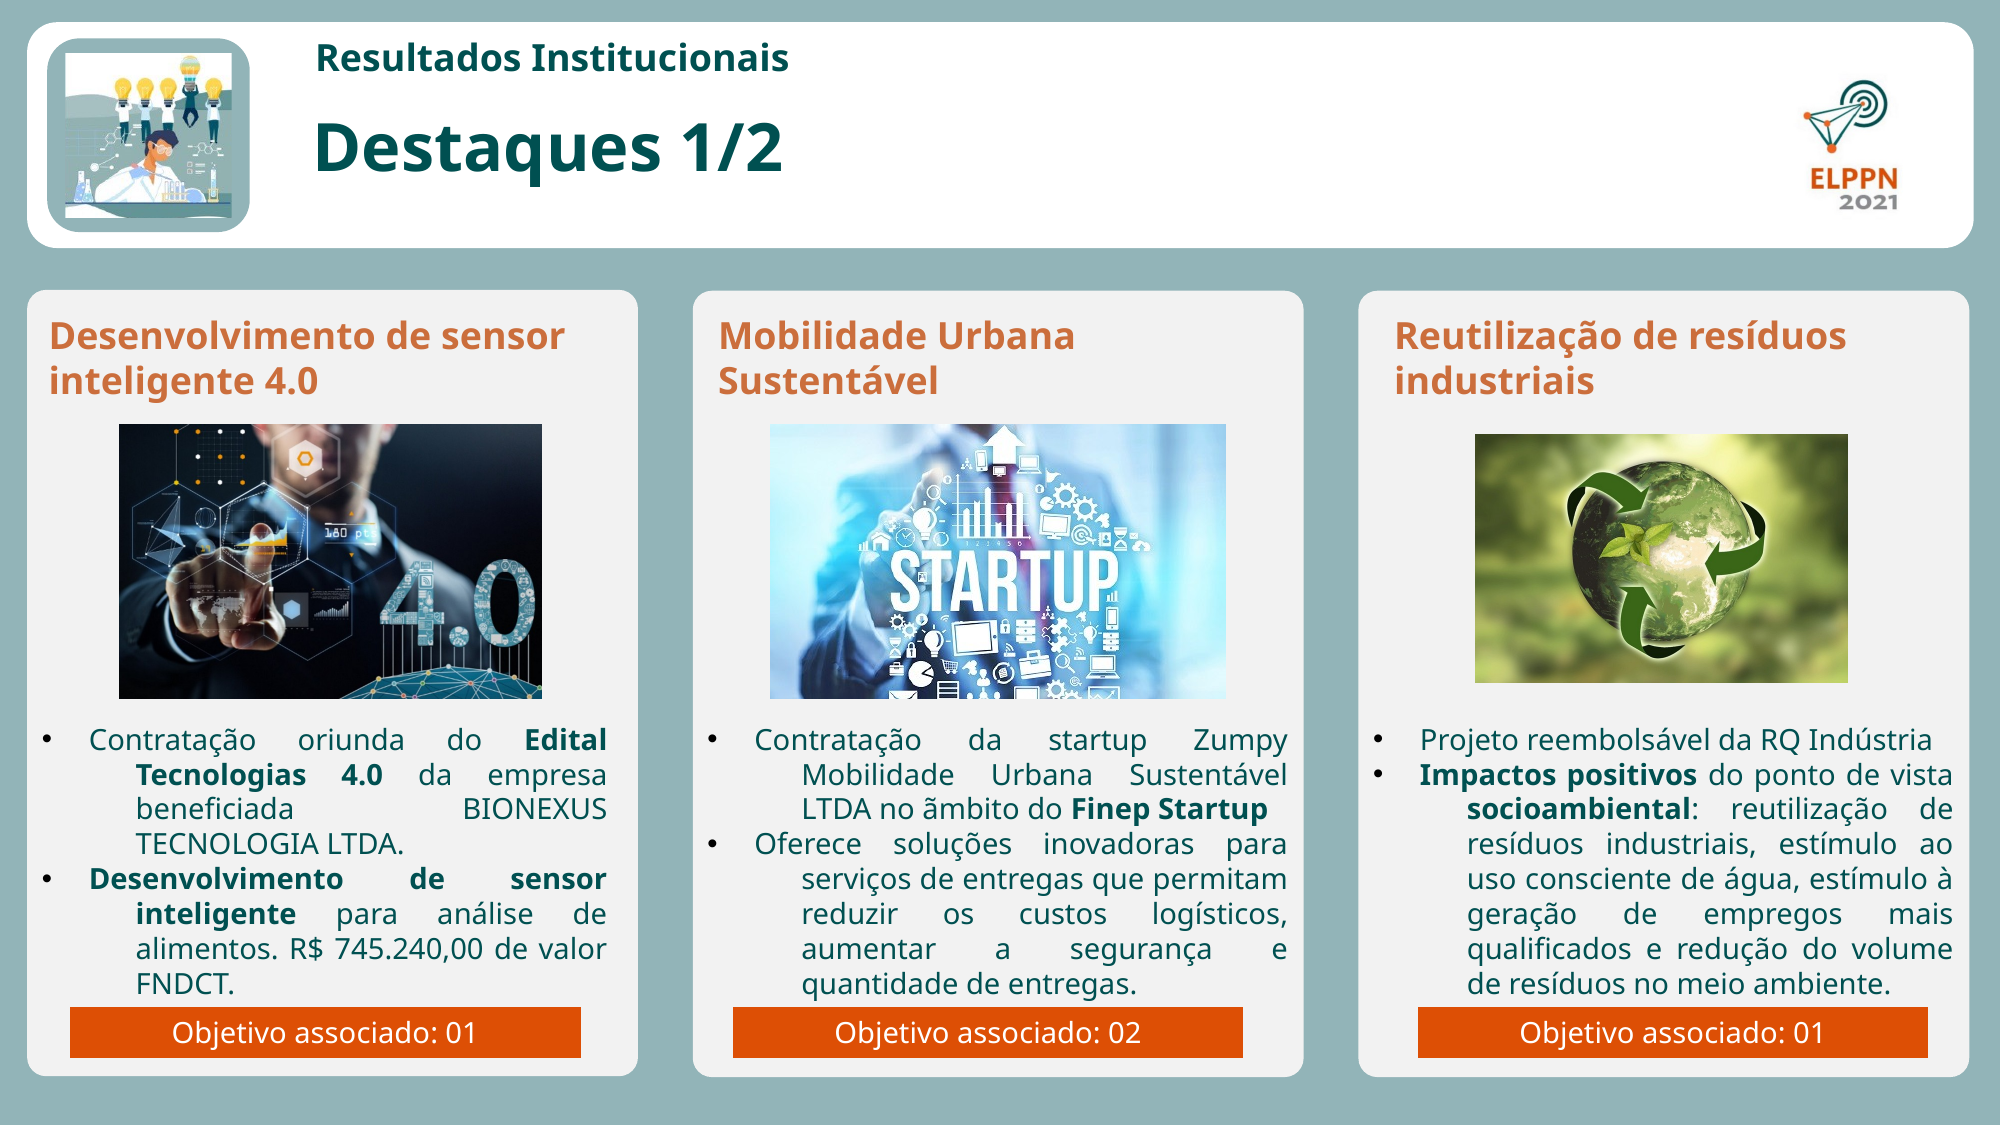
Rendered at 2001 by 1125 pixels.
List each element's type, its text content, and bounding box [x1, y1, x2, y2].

text_box Reutilização de resíduos industriais [1379, 289, 1973, 425]
text_box Objetivo associado: 01 [1418, 1007, 1928, 1058]
text_box Objetivo associado: 01 [70, 1007, 581, 1058]
picture [1750, 30, 1959, 240]
picture [443, 695, 456, 699]
text_box Destaques 1/2 [297, 97, 1674, 175]
text_box [0, 0, 2000, 1125]
text_box Desenvolvimento de sensor inteligente 4.0 [33, 289, 628, 425]
text_box Contratação da startup Zumpy Mobilidade Urbana Sustentável LTDA no ãmbito do Finep Startup Oferece soluções inovadoras para serviços de entregas que permitam reduzir os custos logísticos, aumentar a segurança e quantidade de entregas. [692, 713, 1304, 1090]
text_box Contratação oriunda do Edital Tecnologias 4.0 da empresa beneficiada BIONEXUS TECNOLOGIA LTDA. Desenvolvimento de sensor inteligente para análise de alimentos. R$ 745.240,00 de valor FNDCT. [26, 713, 638, 1090]
picture [507, 694, 523, 699]
picture [770, 424, 1226, 699]
picture [65, 53, 232, 218]
text_box Mobilidade Urbana Sustentável [703, 289, 1297, 425]
picture [1475, 434, 1848, 684]
text_box Objetivo associado: 02 [733, 1007, 1243, 1058]
text_box Projeto reembolsável da RQ Indústria Impactos positivos do ponto de vista socioambiental: reutilização de resíduos industriais, estímulo ao uso consciente de água, estímulo à geração de empregos mais qualificados e redução do volume de resíduos no meio ambiente. [1358, 713, 1969, 1090]
text_box Resultados Institucionais [300, 18, 1676, 96]
picture [119, 425, 542, 699]
